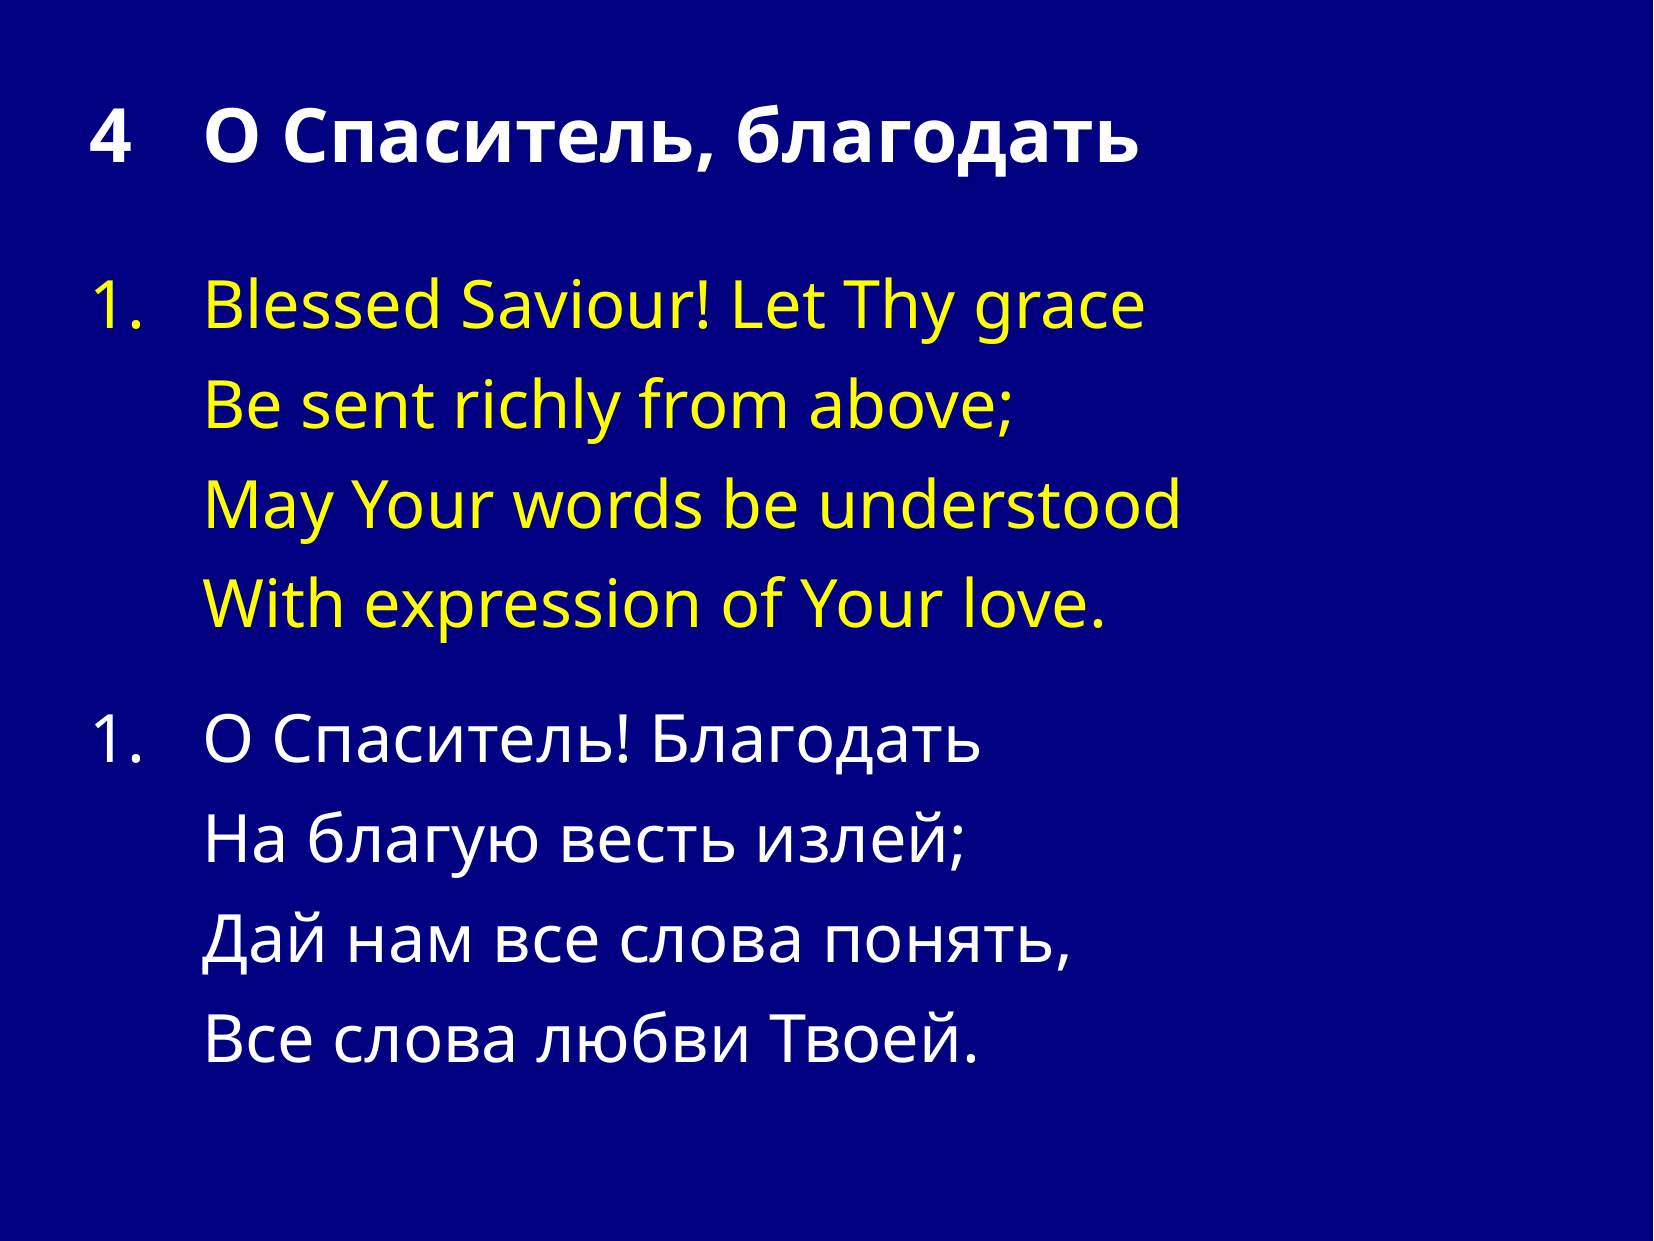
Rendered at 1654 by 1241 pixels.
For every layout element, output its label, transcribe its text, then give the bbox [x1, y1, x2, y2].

text_box 1. Blessed Saviour! Let Thy grace Be sent richly from above; May Your words be understood With expression of Your love. [75, 188, 1576, 638]
text_box 1. О Спаситель! Благодать На благую весть излей; Дай нам все слова понять, Все слова любви Твоей. [75, 675, 1576, 1163]
text_box 4 О Спаситель, благодать [75, 75, 1576, 188]
